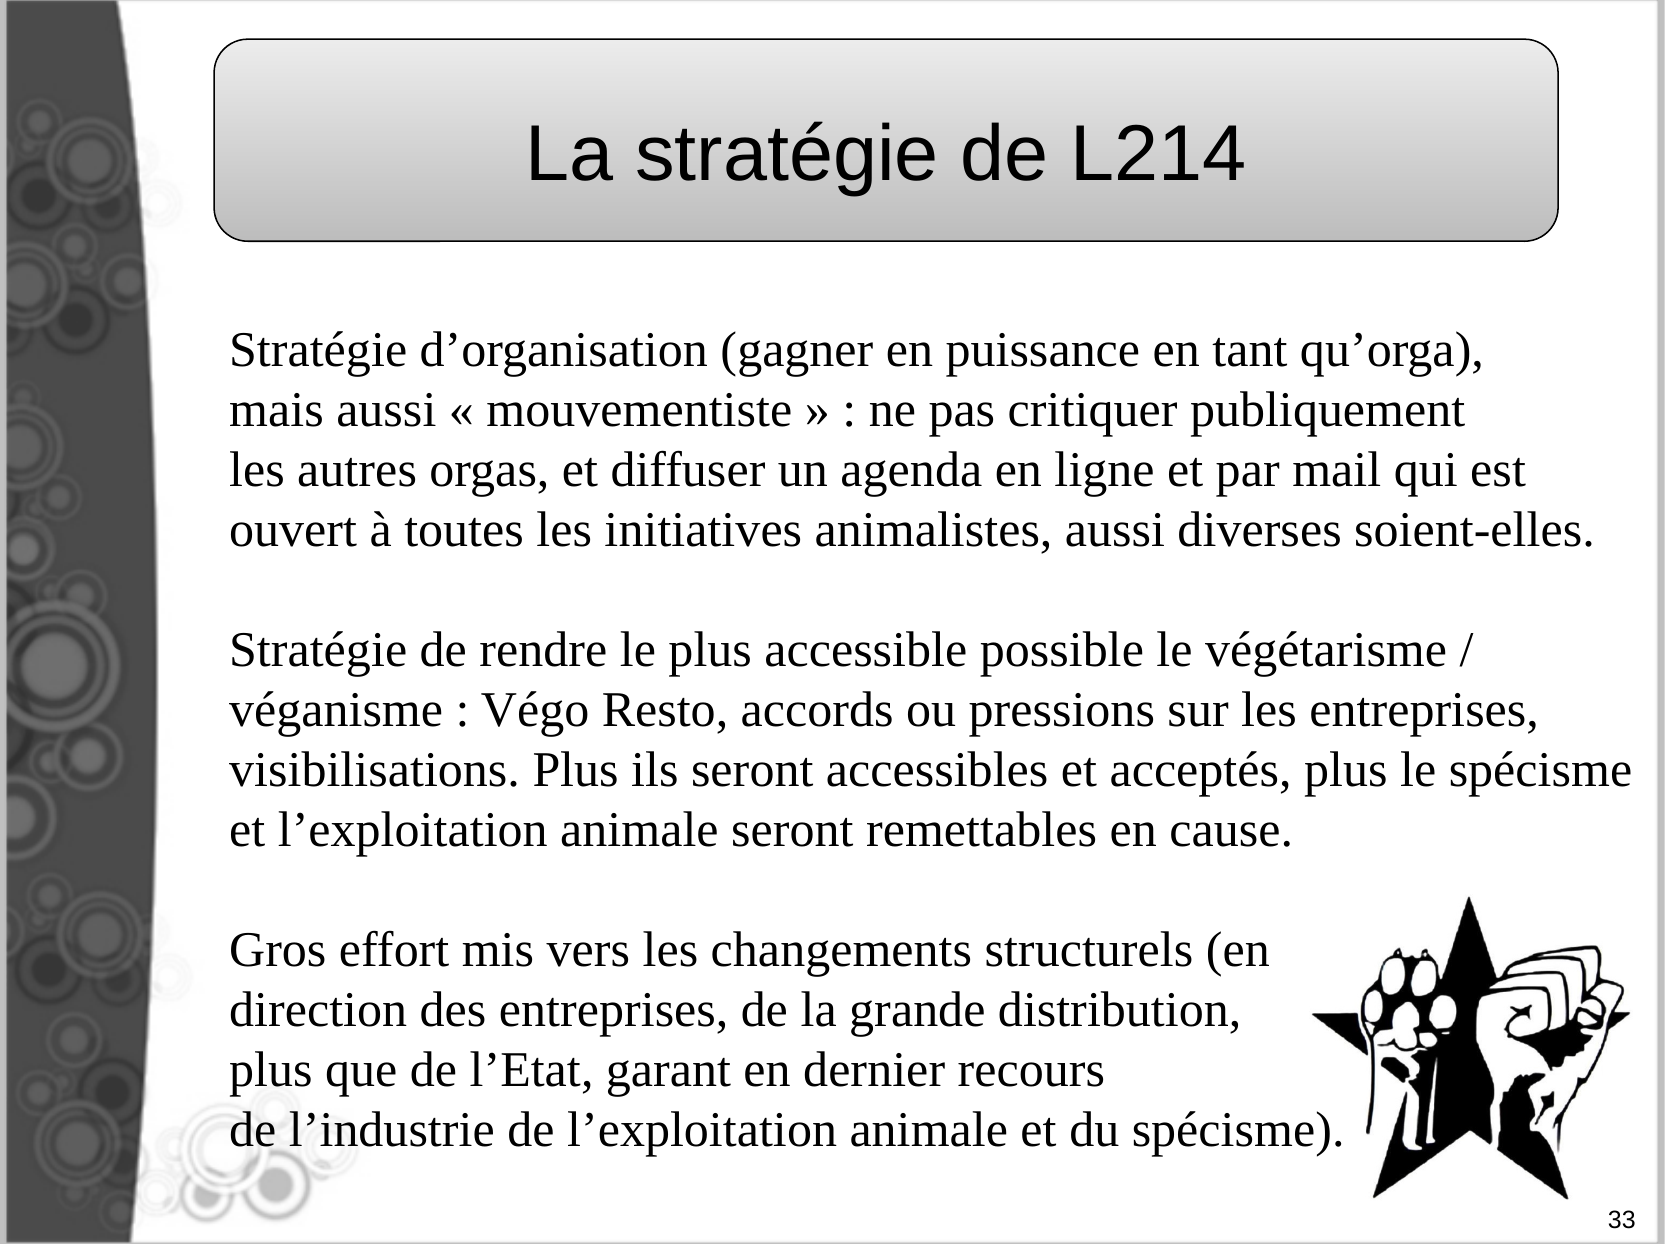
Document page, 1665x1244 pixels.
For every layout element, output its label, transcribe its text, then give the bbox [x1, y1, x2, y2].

text_box 33 [1297, 1195, 1645, 1242]
text_box La stratégie de L214 [223, 93, 1549, 205]
text_box [214, 39, 1559, 242]
picture [3, 0, 1662, 1244]
text_box Stratégie d’organisation (gagner en puissance en tant qu’orga), mais aussi « mouvementiste » : ne pas critiquer publiquement les autres orgas, et diffuser un agenda en ligne et par mail qui est ouvert à toutes les initiatives animalistes, aussi diverses soient-elles. Stratégie de rendre le plus accessible possible le végétarisme / véganisme : Végo Resto, accords ou pressions sur les entreprises, visibilisations. Plus ils seront accessibles et acceptés, plus le spécisme et l’exploitation animale seront remettables en cause. Gros effort mis vers les changements structurels (en direction des entreprises, de la grande distribution, plus que de l’Etat, garant en dernier recours de l’industrie de l’exploitation animale et du spécisme). [220, 258, 1645, 1166]
